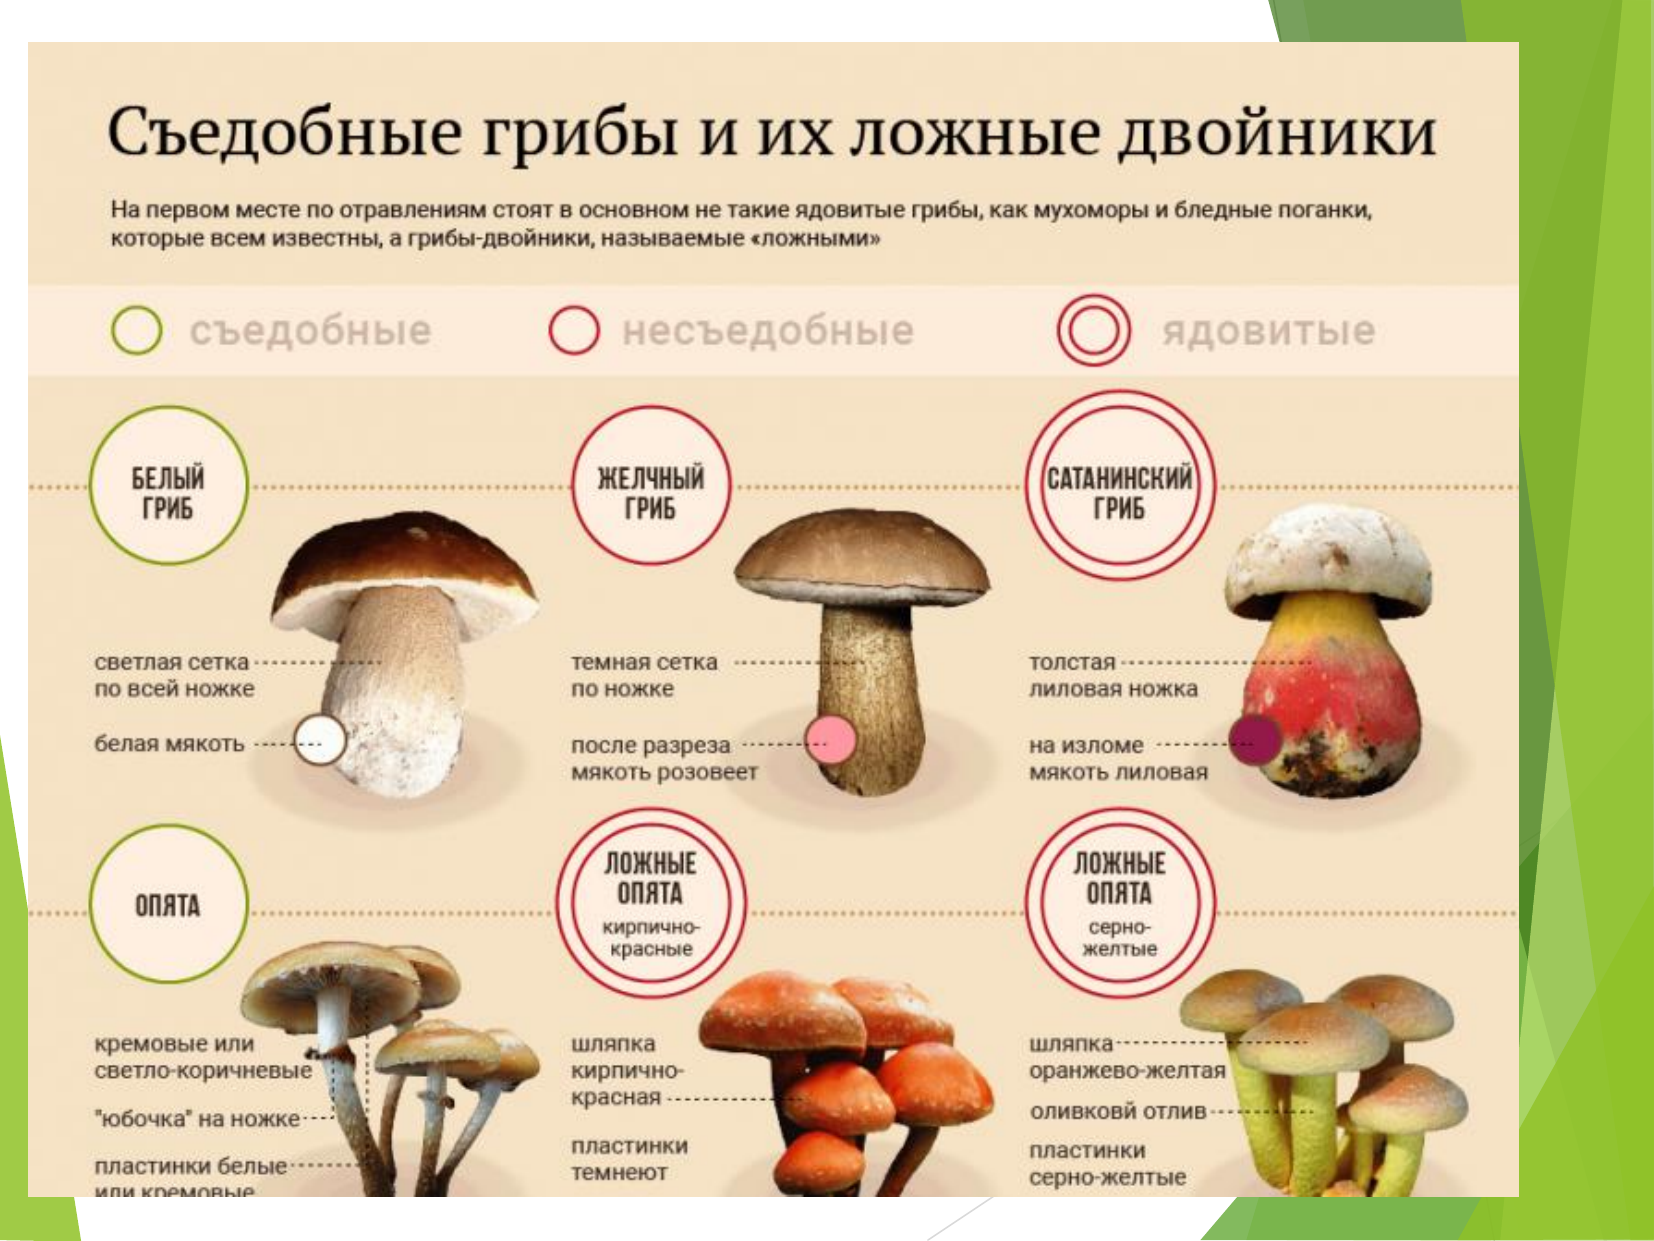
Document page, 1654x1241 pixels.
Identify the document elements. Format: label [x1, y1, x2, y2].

picture [28, 42, 1519, 1197]
